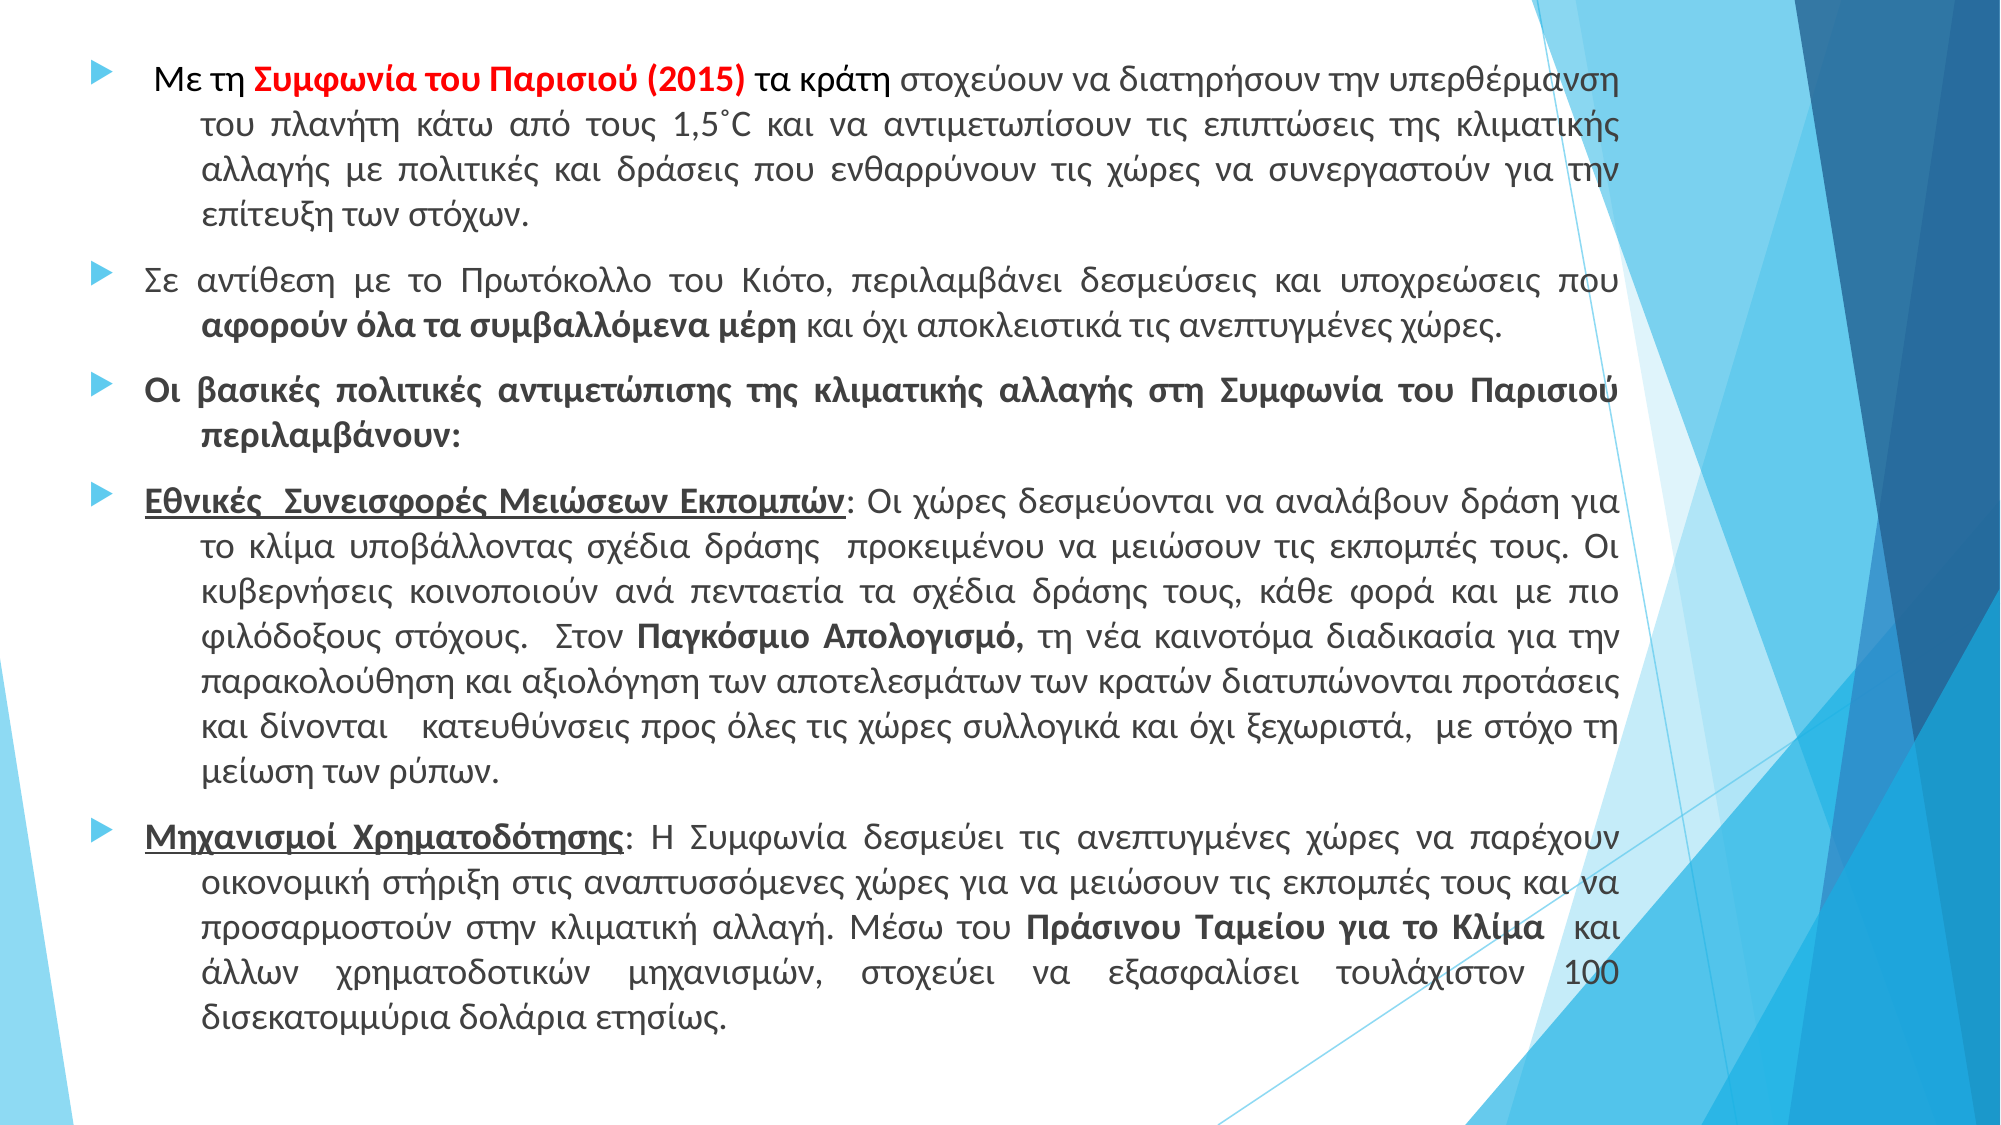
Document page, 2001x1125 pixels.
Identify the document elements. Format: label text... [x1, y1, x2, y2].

list Με τη Συμφωνία του Παρισιού (2015) τα κράτη στοχεύουν να διατηρήσουν την υπερθέρμανση του πλανήτη κάτω από τους 1,5˚C και να αντιμετωπίσουν τις επιπτώσεις της κλιματικής αλλαγής με πολιτικές και δράσεις που ενθαρρύνουν τις χώρες να συνεργαστούν για την επίτευξη των στόχων. Σε αντίθεση με το Πρωτόκολλο του Κιότο, περιλαμβάνει δεσμεύσεις και υποχρεώσεις που αφορούν όλα τα συμβαλλόμενα μέρη και όχι αποκλειστικά τις ανεπτυγμένες χώρες. Οι βασικές πολιτικές αντιμετώπισης της κλιματικής αλλαγής στη Συμφωνία του Παρισιού περιλαμβάνουν: Εθνικές Συνεισφορές Μειώσεων Εκπομπών: Οι χώρες δεσμεύονται να αναλάβουν δράση για το κλίμα υποβάλλοντας σχέδια δράσης προκειμένου να μειώσουν τις εκπομπές τους. Οι κυβερνήσεις κοινοποιούν ανά πενταετία τα σχέδια δράσης τους, κάθε φορά και με πιο φιλόδοξους στόχους. Στον Παγκόσμιο Απολογισμό, τη νέα καινοτόμα διαδικασία για την παρακολούθηση και αξιολόγηση των αποτελεσμάτων των κρατών διατυπώνονται προτάσεις και δίνονται κατευθύνσεις προς όλες τις χώρες συλλογικά και όχι ξεχωριστά, με στόχο τη μείωση των ρύπων. Μηχανισμοί Χρηματοδότησης: Η Συμφωνία δεσμεύει τις ανεπτυγμένες χώρες να παρέχουν οικονομική στήριξη στις αναπτυσσόμενες χώρες για να μειώσουν τις εκπομπές τους και να προσαρμοστούν στην κλιματική αλλαγή. Μέσω του Πράσινου Ταμείου για το Κλίμα και άλλων χρηματοδοτικών μηχανισμών, στοχεύει να εξασφαλίσει τουλάχιστον 100 δισεκατομμύρια δολάρια ετησίως. [73, 46, 1636, 1064]
